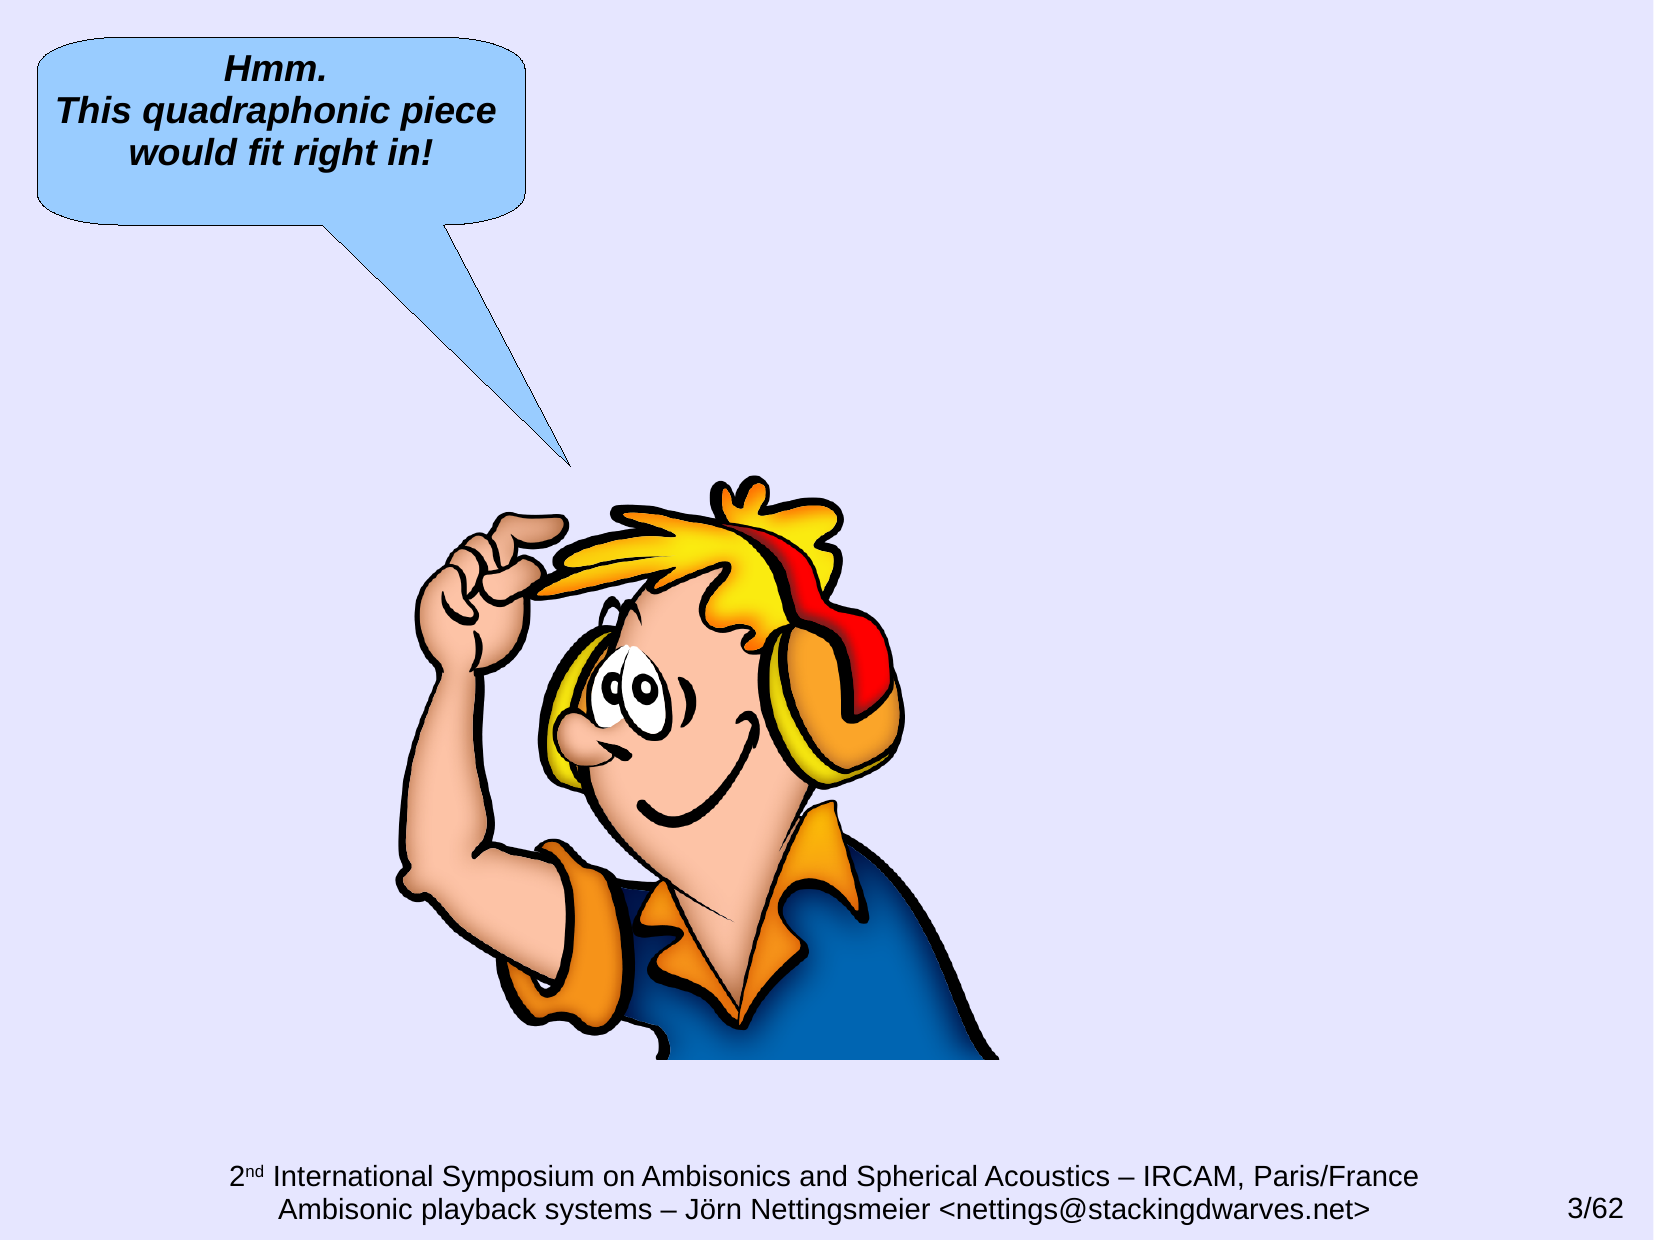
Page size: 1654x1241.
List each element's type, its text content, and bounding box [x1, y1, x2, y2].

picture [373, 412, 1021, 1060]
text_box Hmm. This quadraphonic piece would fit right in! [37, 37, 543, 412]
